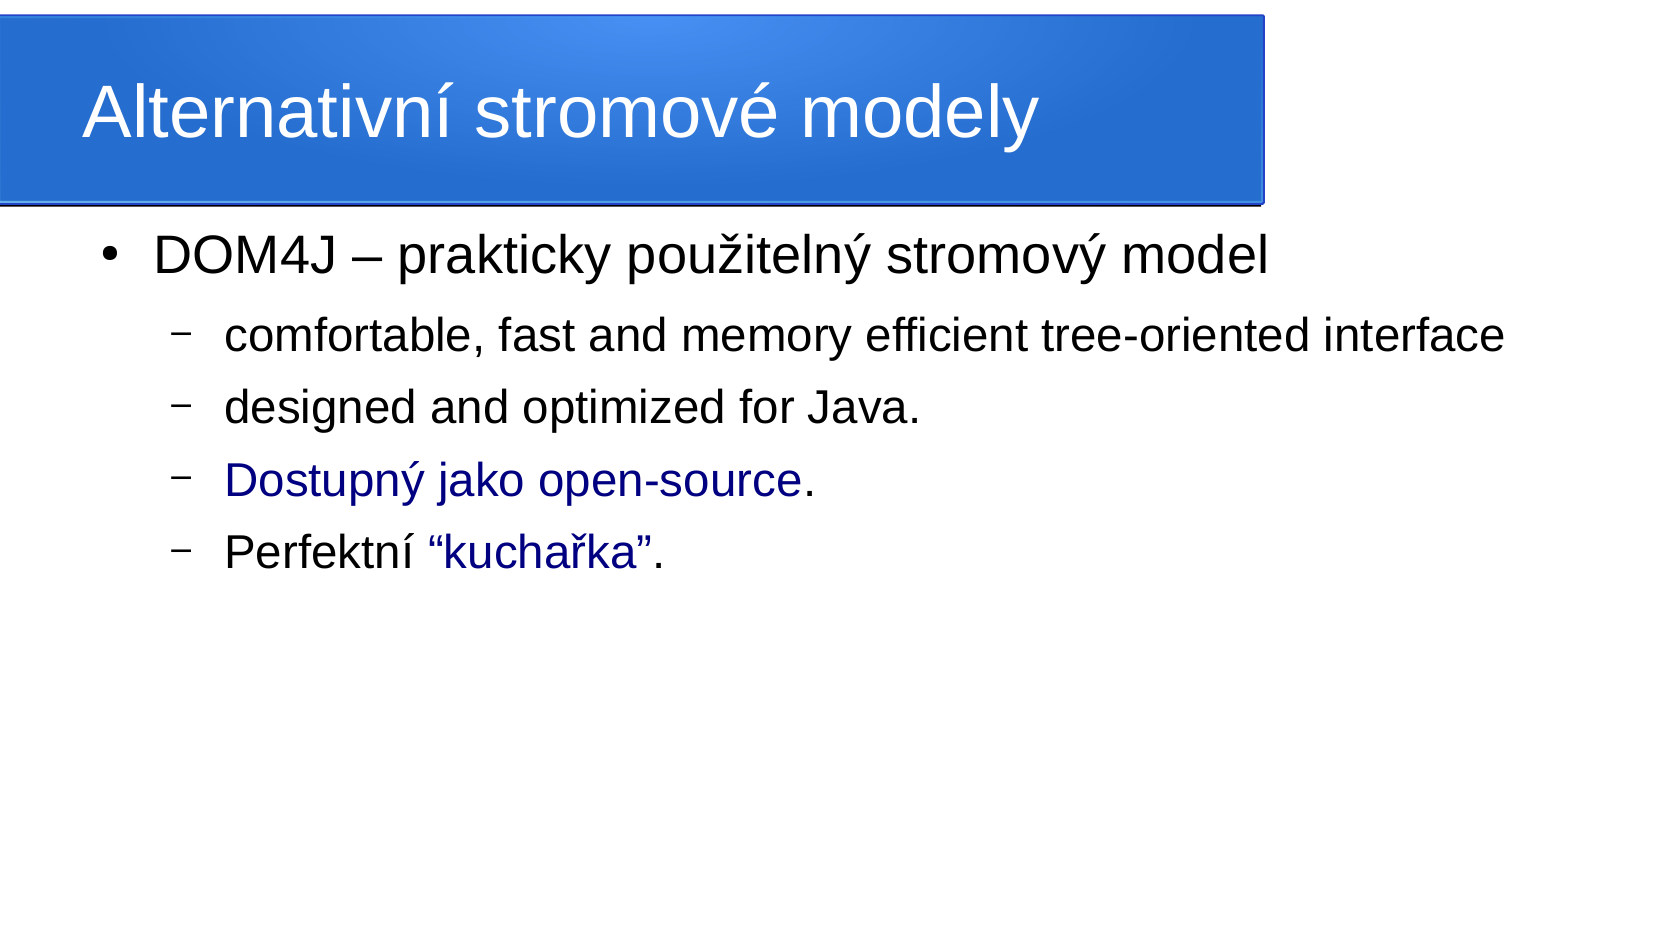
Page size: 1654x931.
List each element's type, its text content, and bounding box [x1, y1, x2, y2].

title Alternativní stromové modely [82, 35, 1235, 189]
list DOM4J – prakticky použitelný stromový model comfortable, fast and memory efficient tree-oriented interface designed and optimized for Java. Dostupný jako open-source. Perfektní “kuchařka”. [82, 224, 1571, 764]
